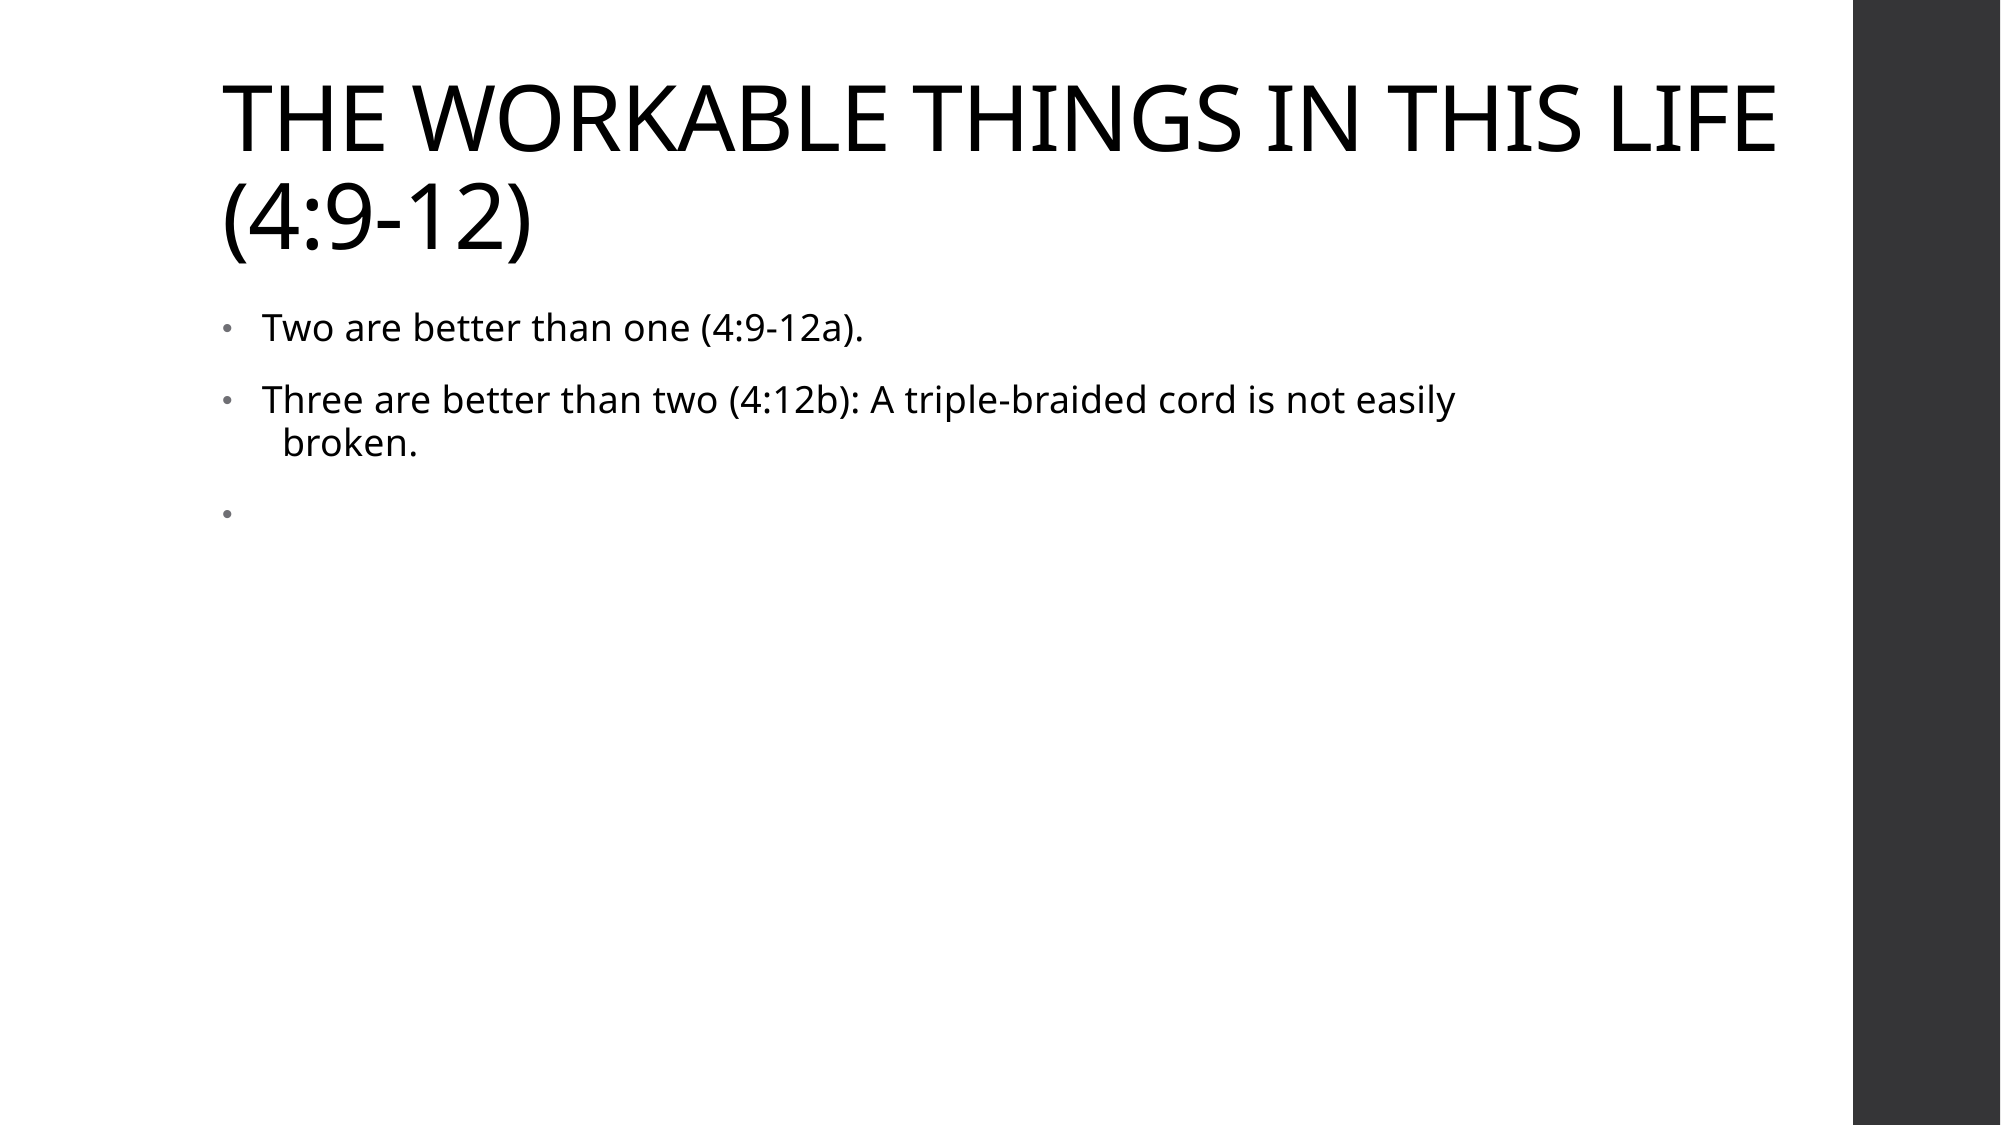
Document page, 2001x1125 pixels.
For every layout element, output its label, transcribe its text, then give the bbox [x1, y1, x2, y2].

title THE WORKABLE THINGS IN THIS LIFE (4:9-12) [206, 60, 1797, 278]
list Two are better than one (4:9-12a). Three are better than two (4:12b): A triple-braided cord is not easily broken. [206, 299, 1617, 1014]
